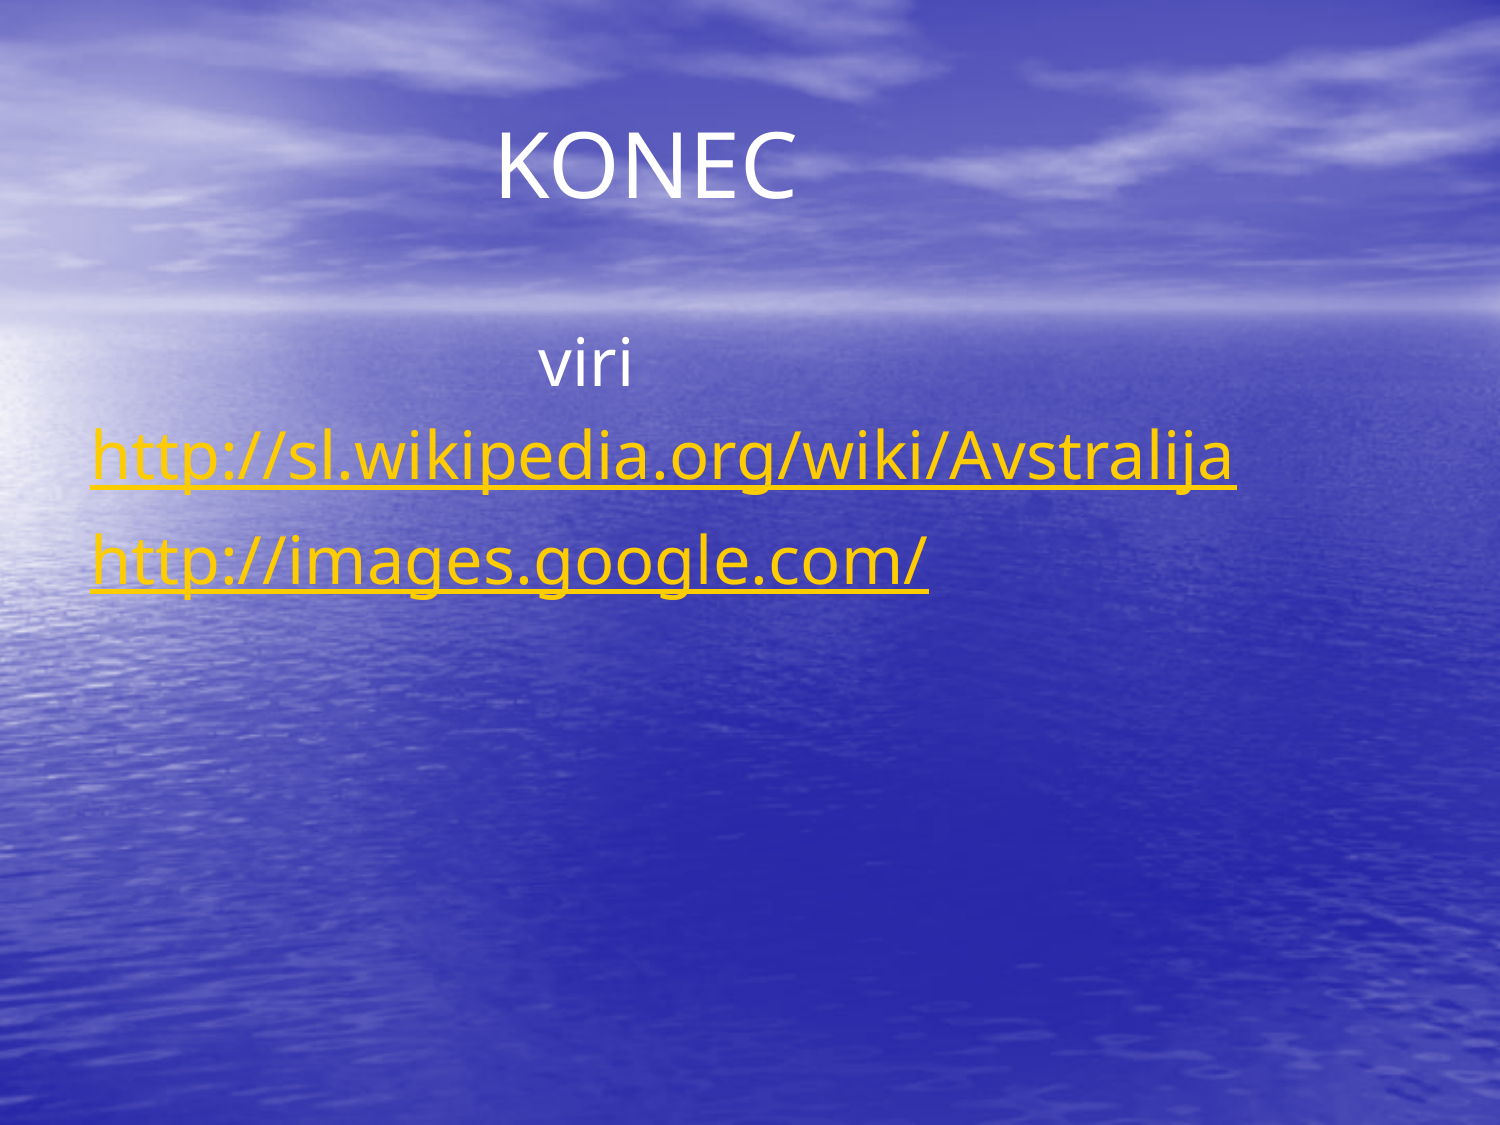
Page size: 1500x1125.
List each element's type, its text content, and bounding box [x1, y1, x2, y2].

title KONEC [75, 47, 1425, 275]
picture [0, 0, 1500, 1125]
list viri http://sl.wikipedia.org/wiki/Avstralija http://images.google.com/ [75, 312, 1425, 988]
